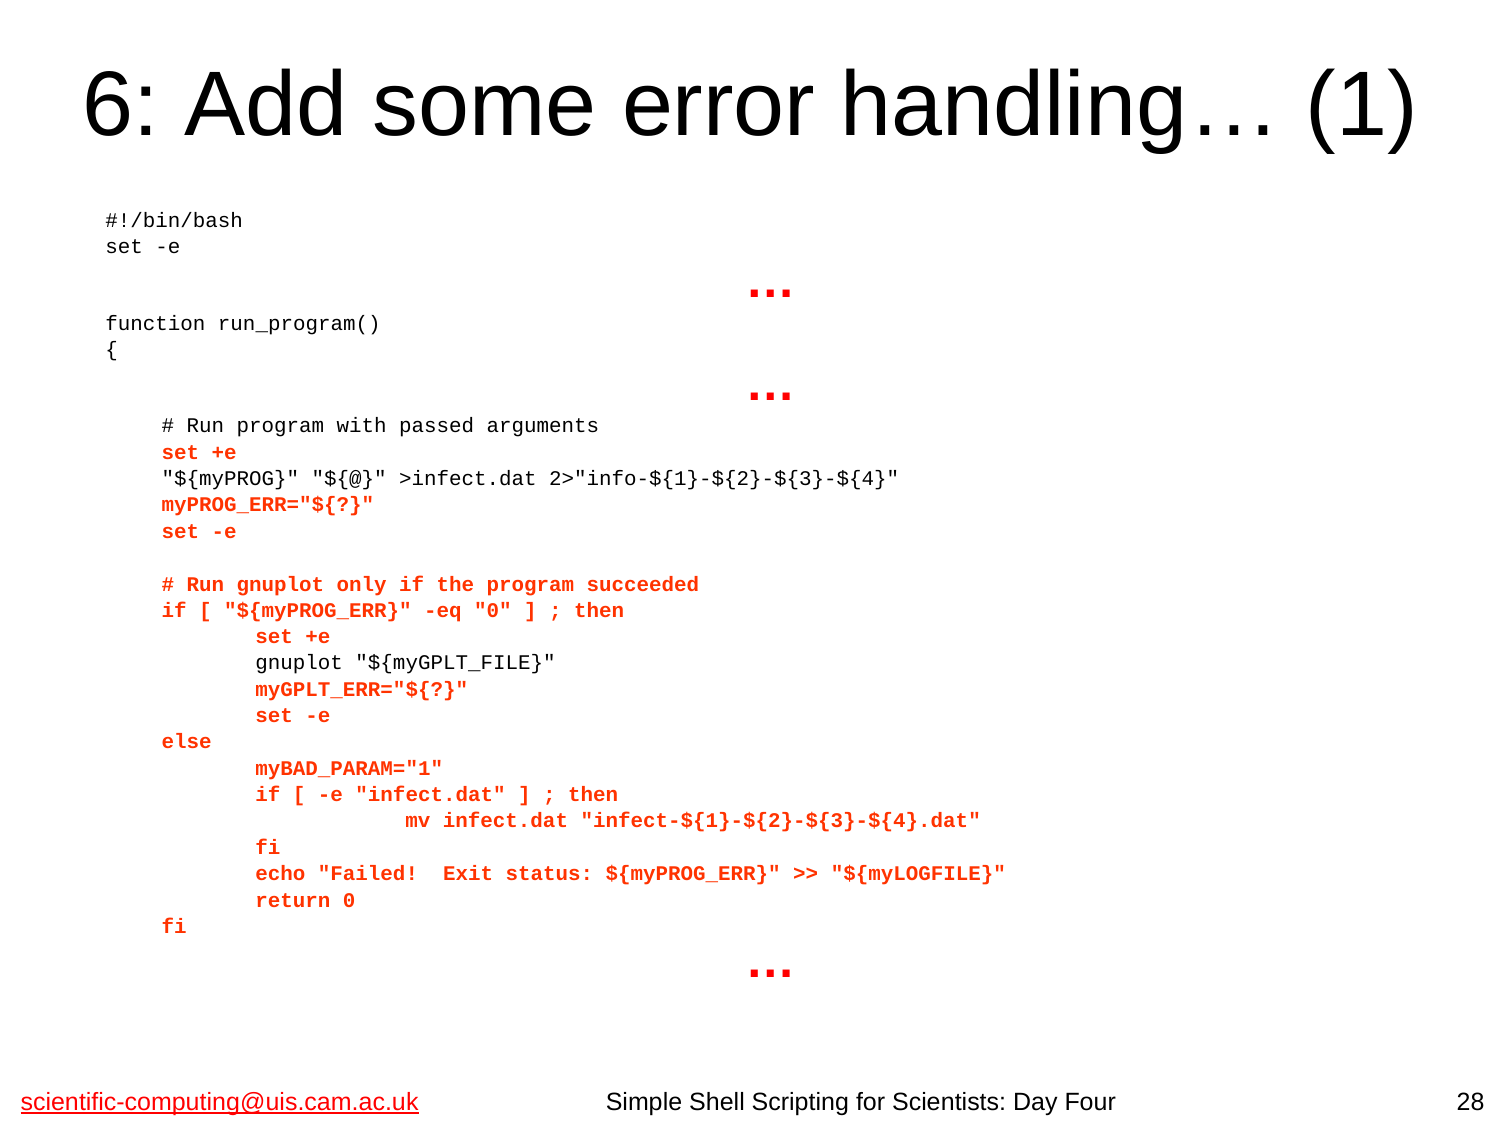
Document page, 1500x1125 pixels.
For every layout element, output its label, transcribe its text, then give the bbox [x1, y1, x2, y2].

list #!/bin/bash set -e … function run_program() { … # Run program with passed arguments set +e "${myPROG}" "${@}" >infect.dat 2>"info-${1}-${2}-${3}-${4}" myPROG_ERR="${?}" set -e # Run gnuplot only if the program succeeded if [ "${myPROG_ERR}" -eq "0" ] ; then set +e gnuplot "${myGPLT_FILE}" myGPLT_ERR="${?}" set -e else myBAD_PARAM="1" if [ -e "infect.dat" ] ; then mv infect.dat "infect-${1}-${2}-${3}-${4}.dat" fi echo "Failed! Exit status: ${myPROG_ERR}" >> "${myLOGFILE}" return 0 fi … [90, 202, 1450, 1028]
title 6: Add some error handling… (1) [57, 41, 1443, 167]
